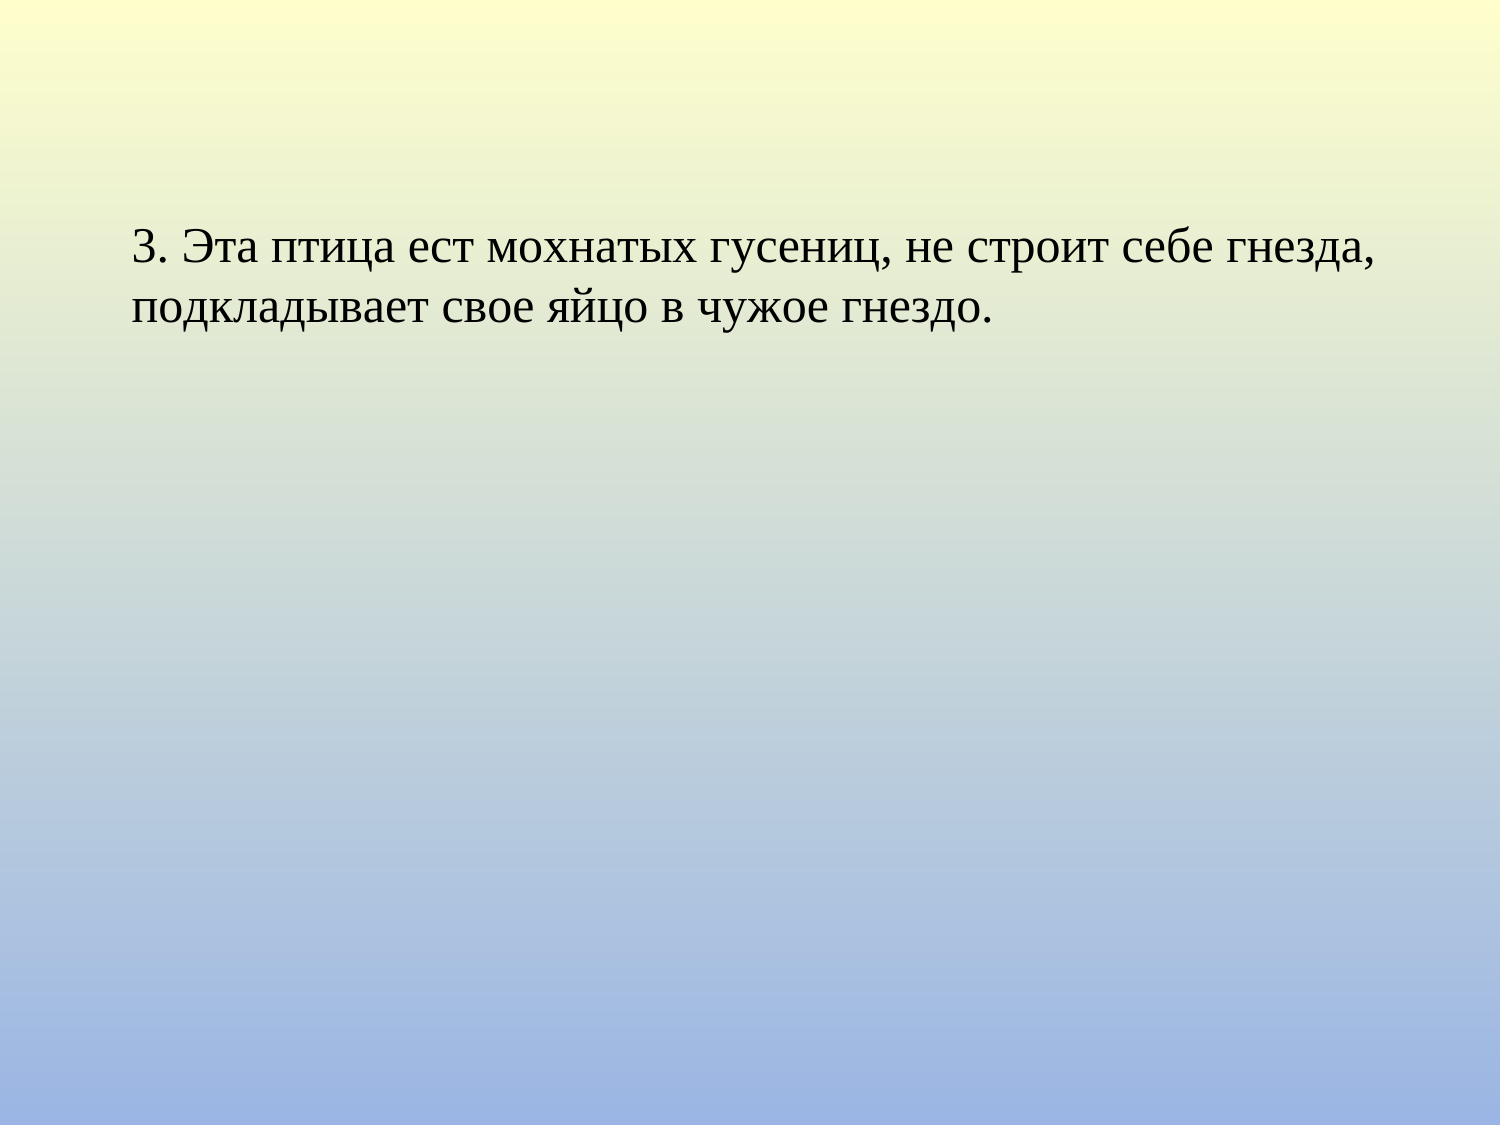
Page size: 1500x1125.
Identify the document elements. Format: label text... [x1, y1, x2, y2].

text_box 3. Эта птица ест мохнатых гусениц, не строит себе гнезда, подкладывает свое яйцо в чужое гнездо. [116, 205, 1392, 341]
